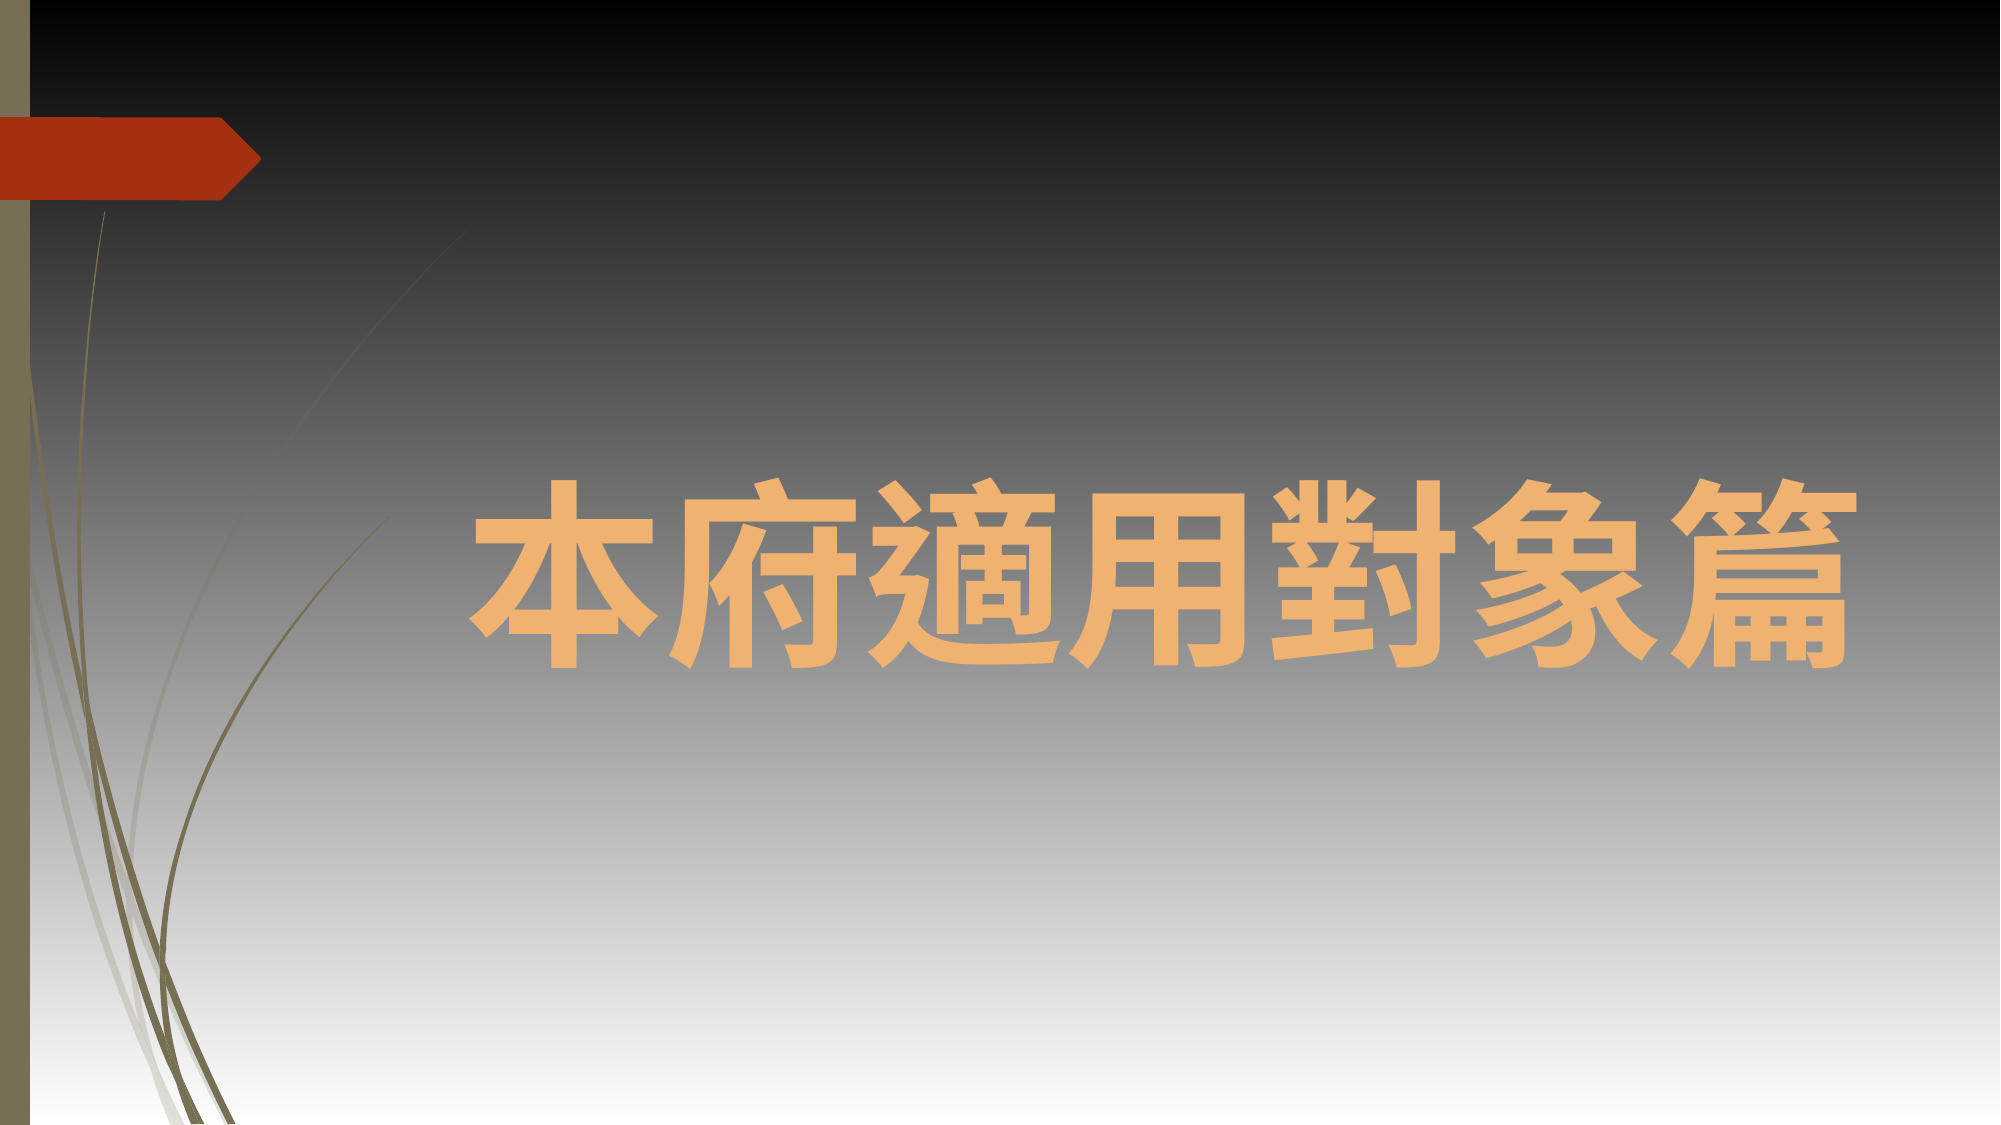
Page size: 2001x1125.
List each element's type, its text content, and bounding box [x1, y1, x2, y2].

text_box 本府適用對象篇 [416, 442, 1914, 698]
